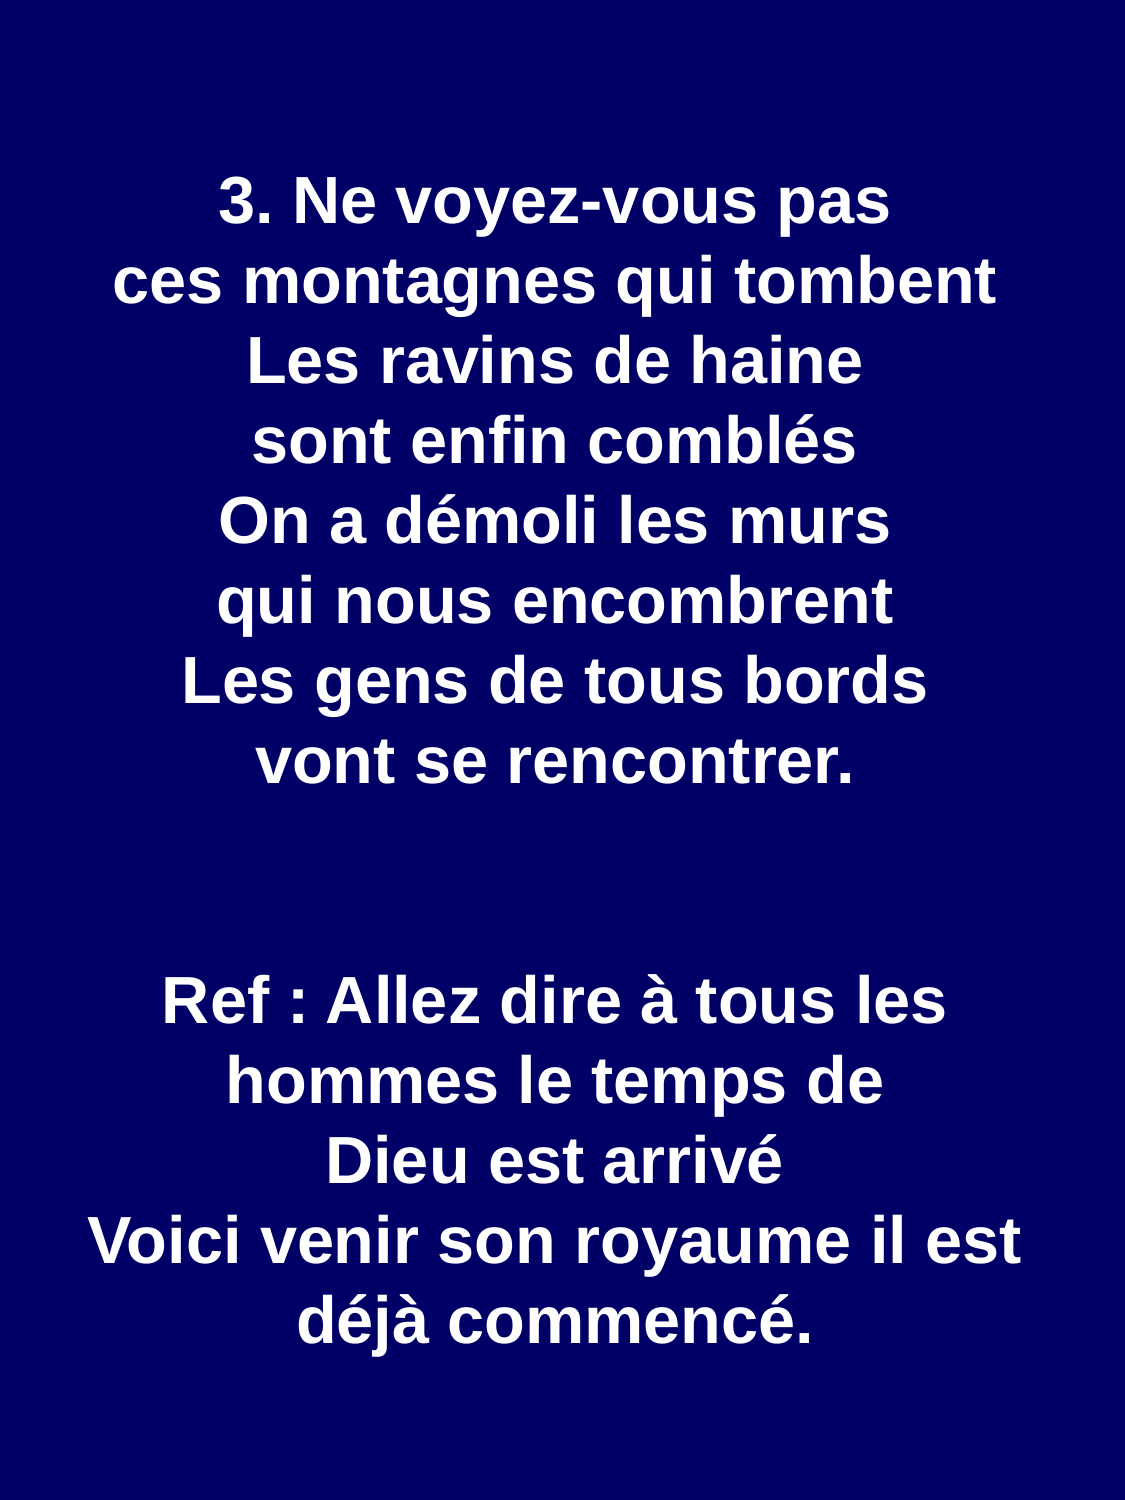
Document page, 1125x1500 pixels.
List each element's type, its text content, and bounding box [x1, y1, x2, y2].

text_box 3. Ne voyez-vous pas ces montagnes qui tombent Les ravins de haine sont enfin comblés On a démoli les murs qui nous encombrent Les gens de tous bords vont se rencontrer. Ref : Allez dire à tous les hommes le temps de Dieu est arrivé Voici venir son royaume il est déjà commencé. [11, 0, 1099, 1489]
